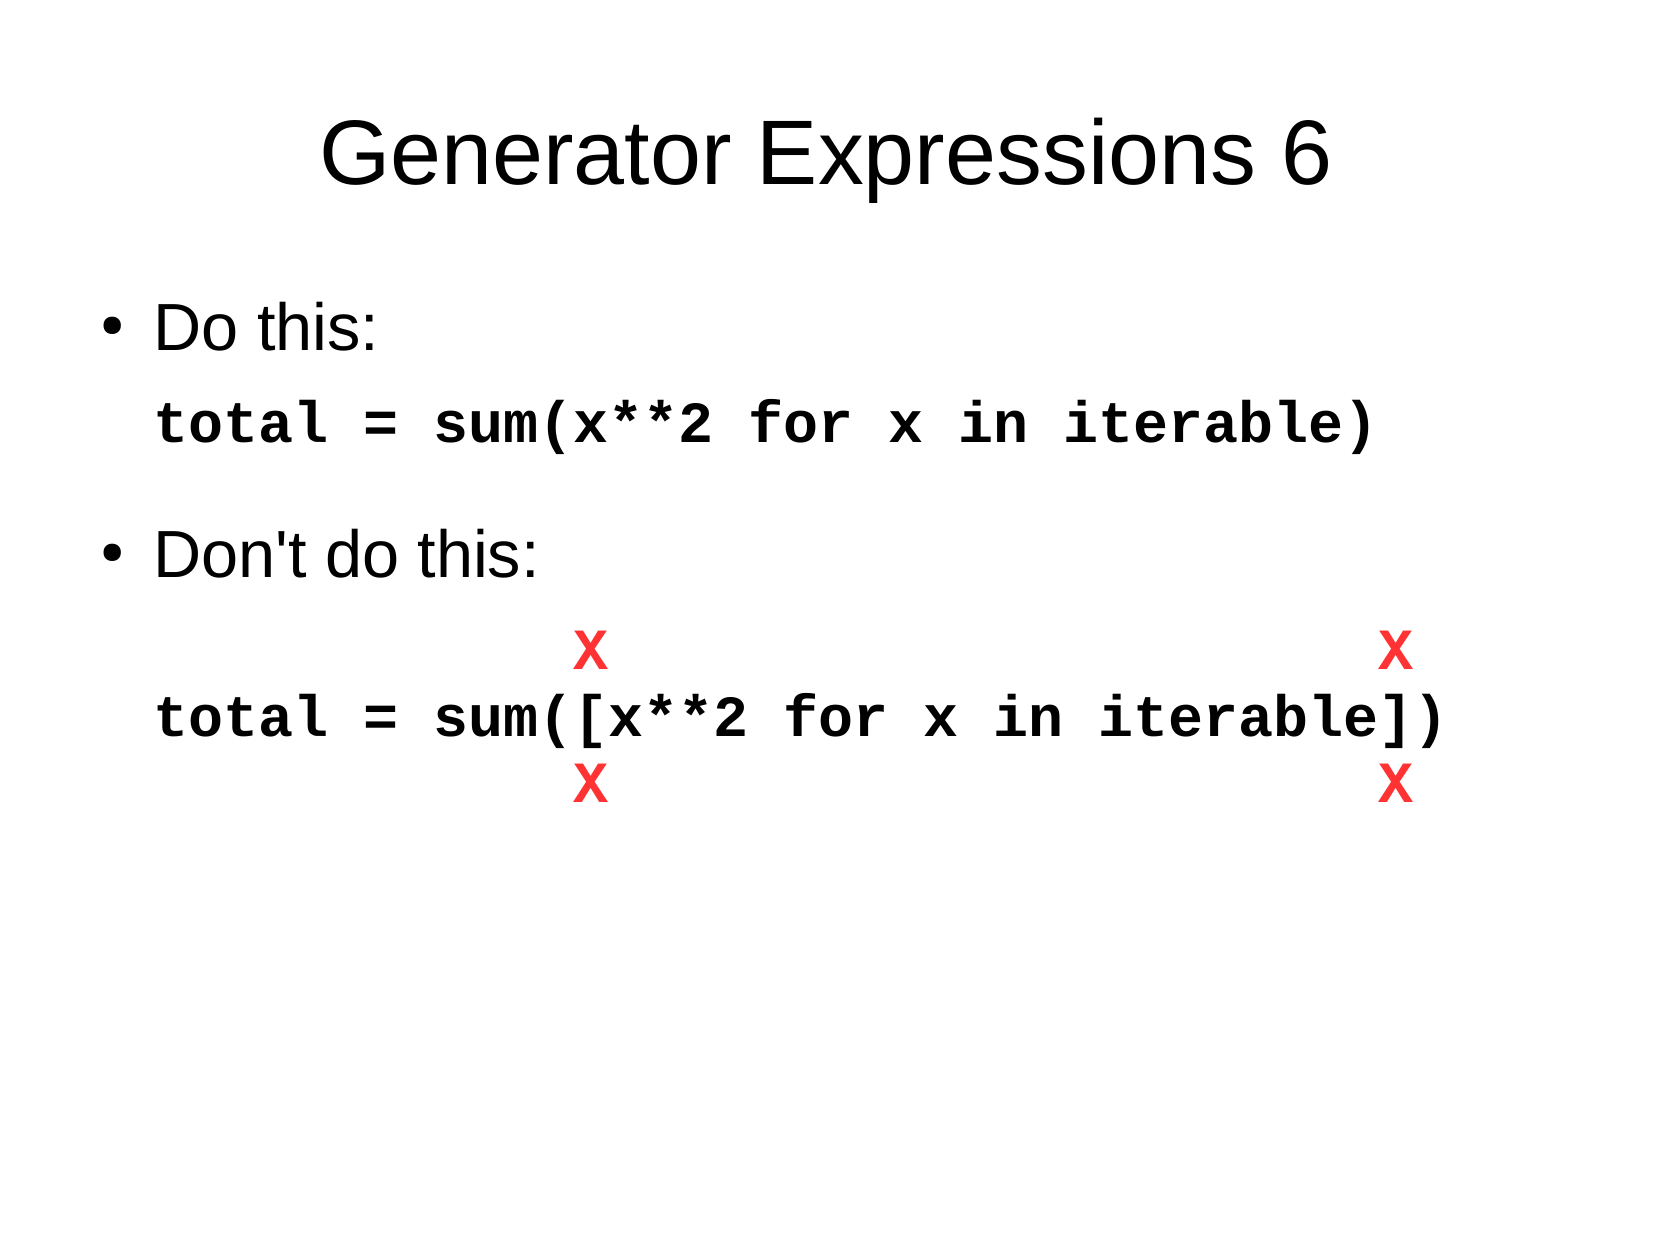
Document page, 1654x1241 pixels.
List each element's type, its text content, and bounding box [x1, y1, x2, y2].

title Generator Expressions 6 [82, 49, 1571, 257]
list Do this: total = sum(x**2 for x in iterable) Don't do this: X X total = sum([x**2 for x in iterable]) X X [82, 290, 1571, 1010]
